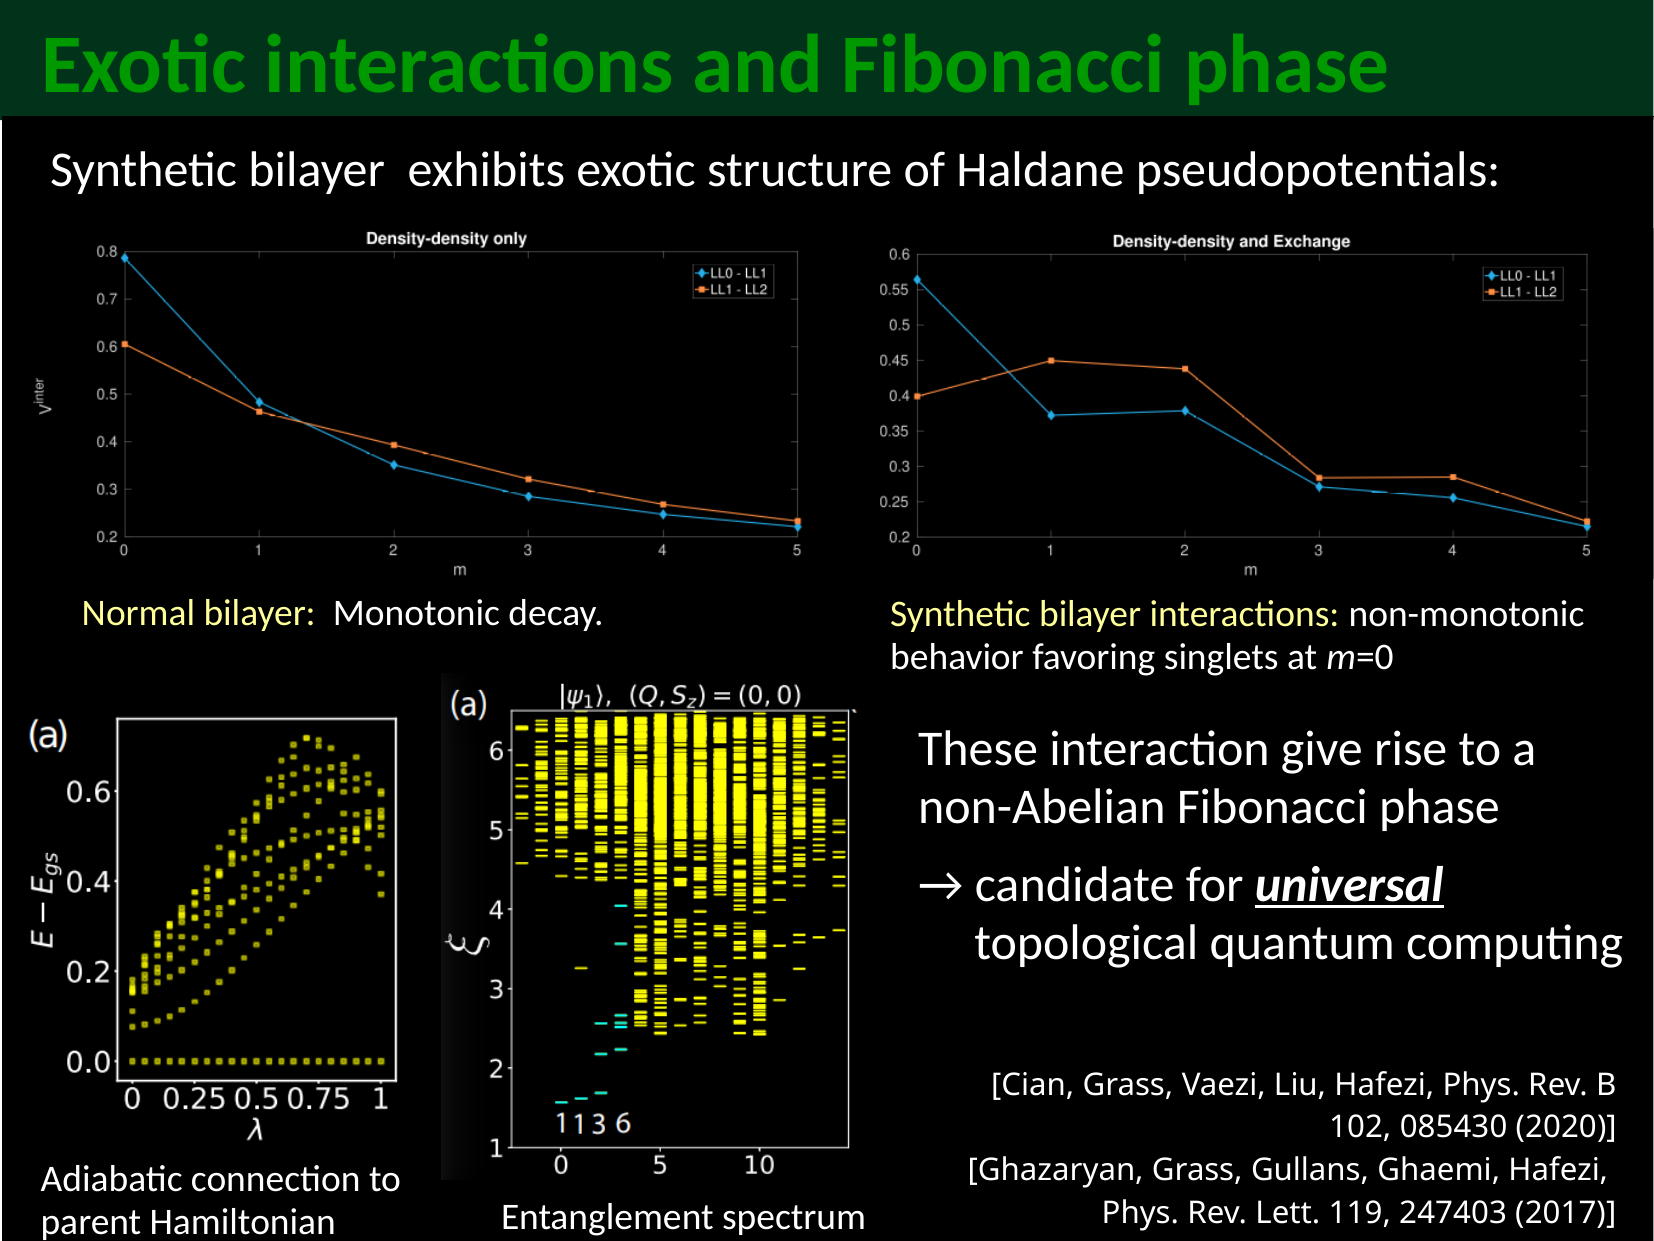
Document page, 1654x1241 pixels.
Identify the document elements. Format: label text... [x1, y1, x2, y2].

text_box [484, 579, 1654, 1241]
text_box Exotic interactions and Fibonacci phase [26, 1, 1654, 126]
text_box Adiabatic connection to parent Hamiltonian [25, 1150, 484, 1241]
text_box Synthetic bilayer interactions: non-monotonic behavior favoring singlets at m=0 [859, 585, 1636, 938]
text_box Normal bilayer: Monotonic decay. [31, 585, 861, 822]
text_box Entanglement spectrum [486, 1188, 892, 1241]
text_box These interaction give rise to a non-Abelian Fibonacci phase → candidate for universal topological quantum computing [903, 713, 1649, 1011]
picture [441, 673, 859, 1180]
picture [12, 225, 1654, 585]
text_box Synthetic bilayer exhibits exotic structure of Haldane pseudopotentials: [35, 134, 1579, 228]
text_box [2, 116, 1654, 1241]
text_box [Cian, Grass, Vaezi, Liu, Hafezi, Phys. Rev. B 102, 085430 (2020)] [Ghazaryan, Grass, Gullans, Ghaemi, Hafezi, Phys. Rev. Lett. 119, 247403 (2017)] [949, 1054, 1633, 1220]
picture [14, 700, 407, 1148]
